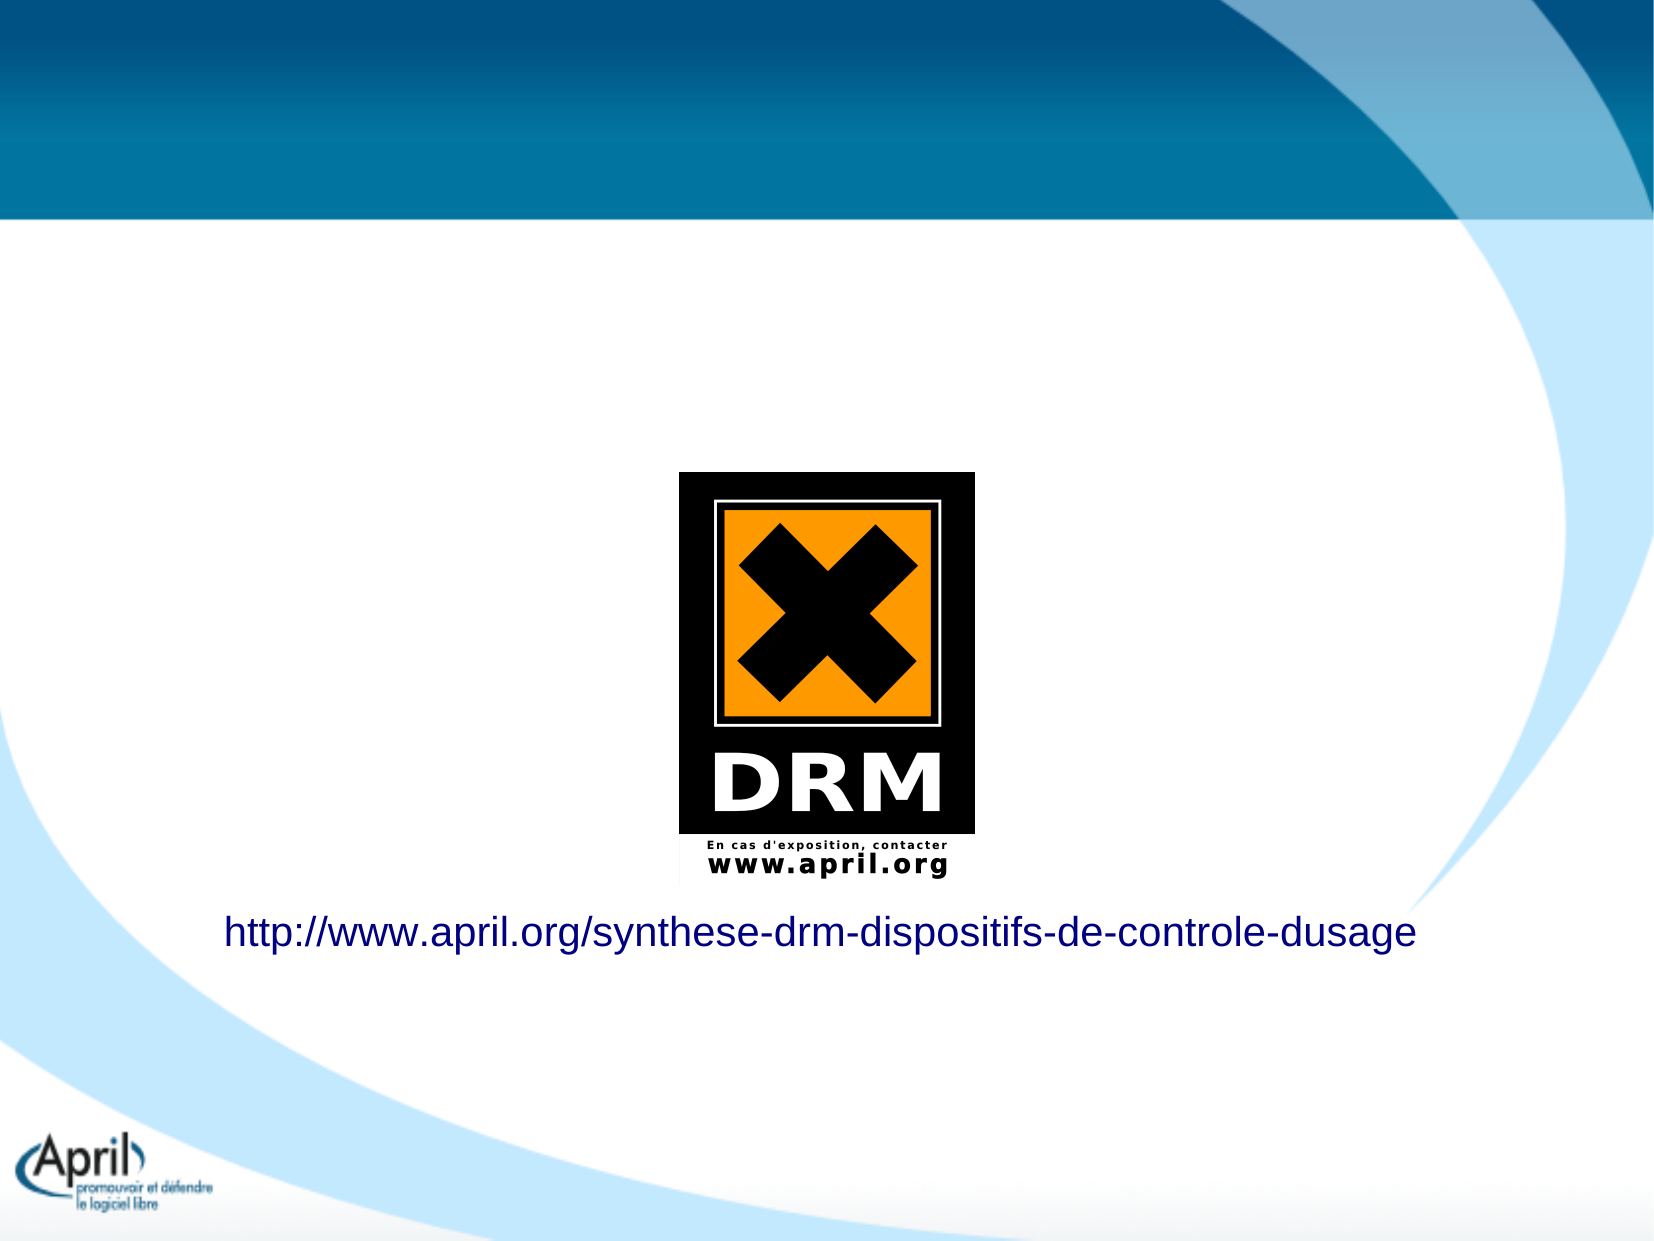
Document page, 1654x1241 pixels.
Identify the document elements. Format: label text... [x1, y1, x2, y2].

subtitle http://www.april.org/synthese-drm-dispositifs-de-controle-dusage [82, 297, 1571, 1102]
picture [0, 0, 1654, 1241]
